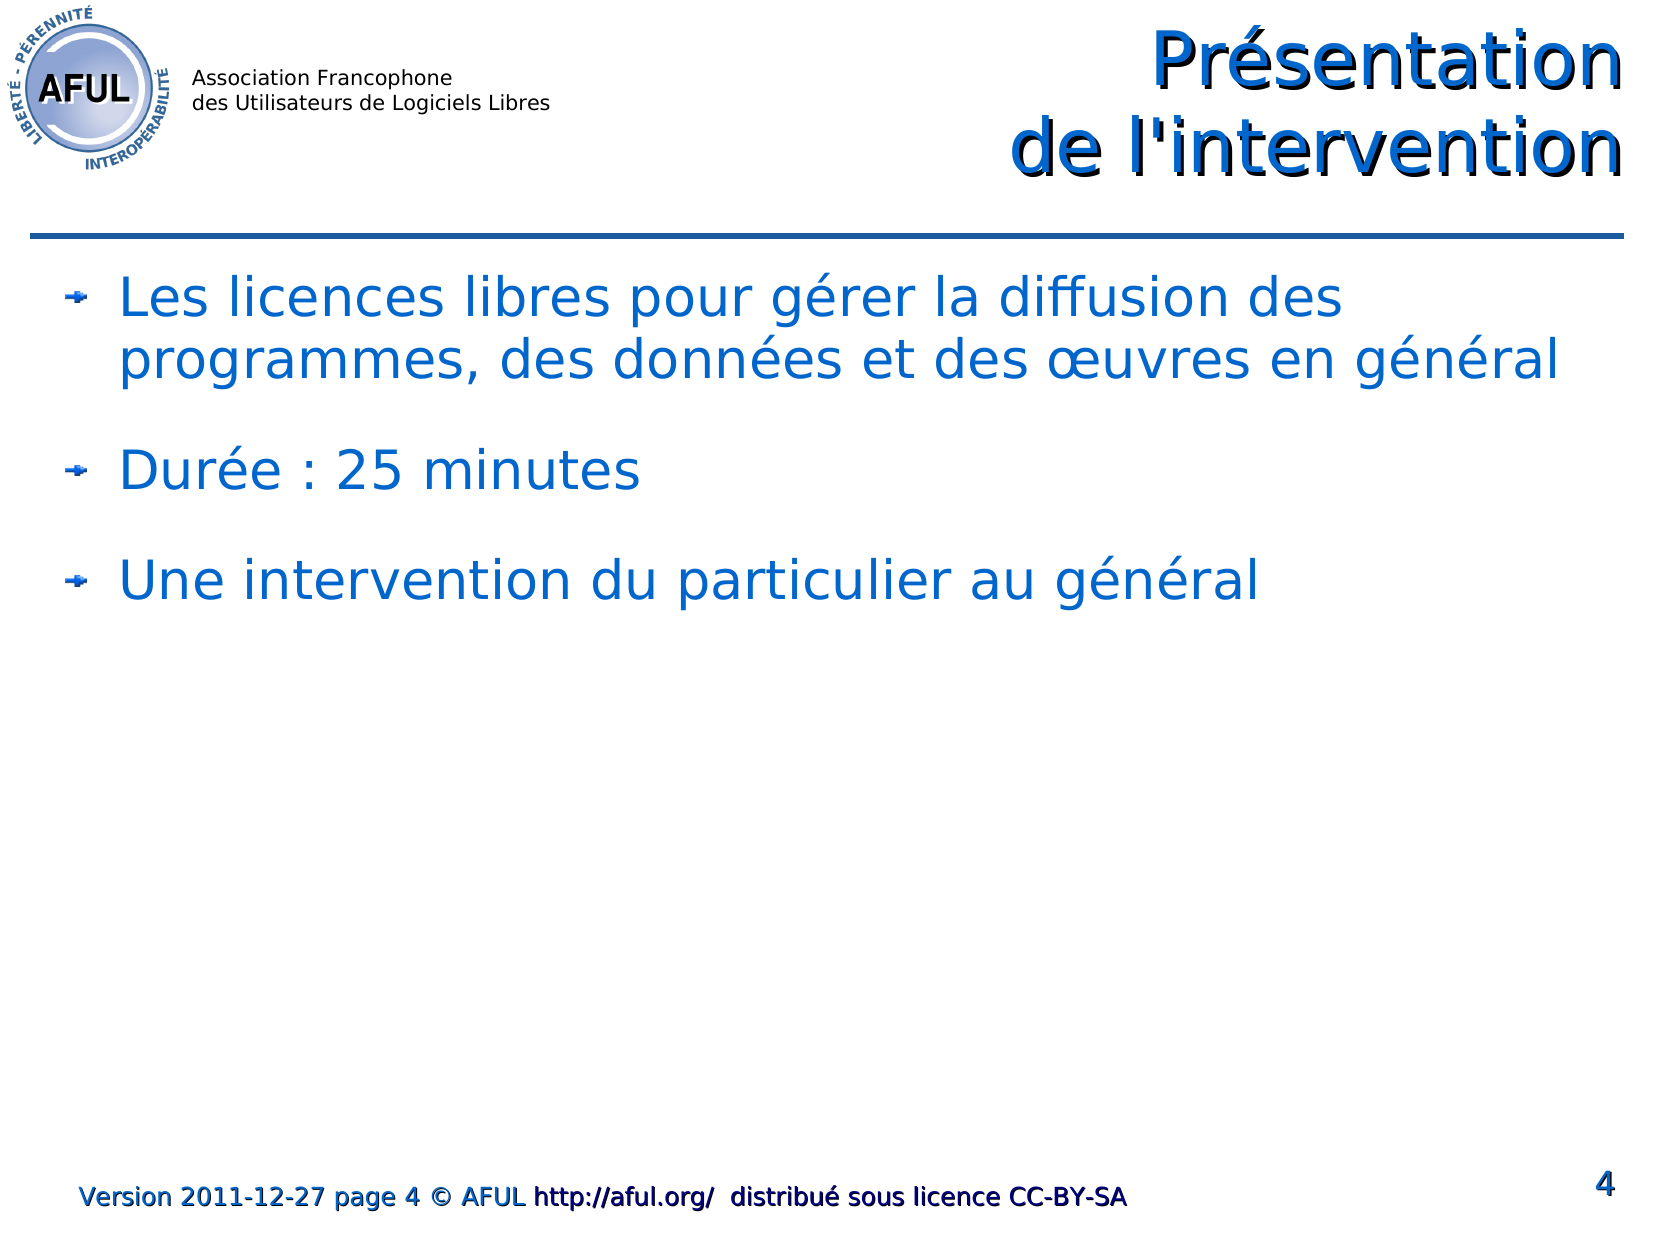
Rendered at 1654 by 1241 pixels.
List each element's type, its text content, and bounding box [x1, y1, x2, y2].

title Présentation de l'intervention [501, 0, 1625, 207]
list Les licences libres pour gérer la diffusion des programmes, des données et des œuvres en général Durée : 25 minutes Une intervention du particulier au général [47, 265, 1595, 1211]
picture [0, 0, 178, 178]
